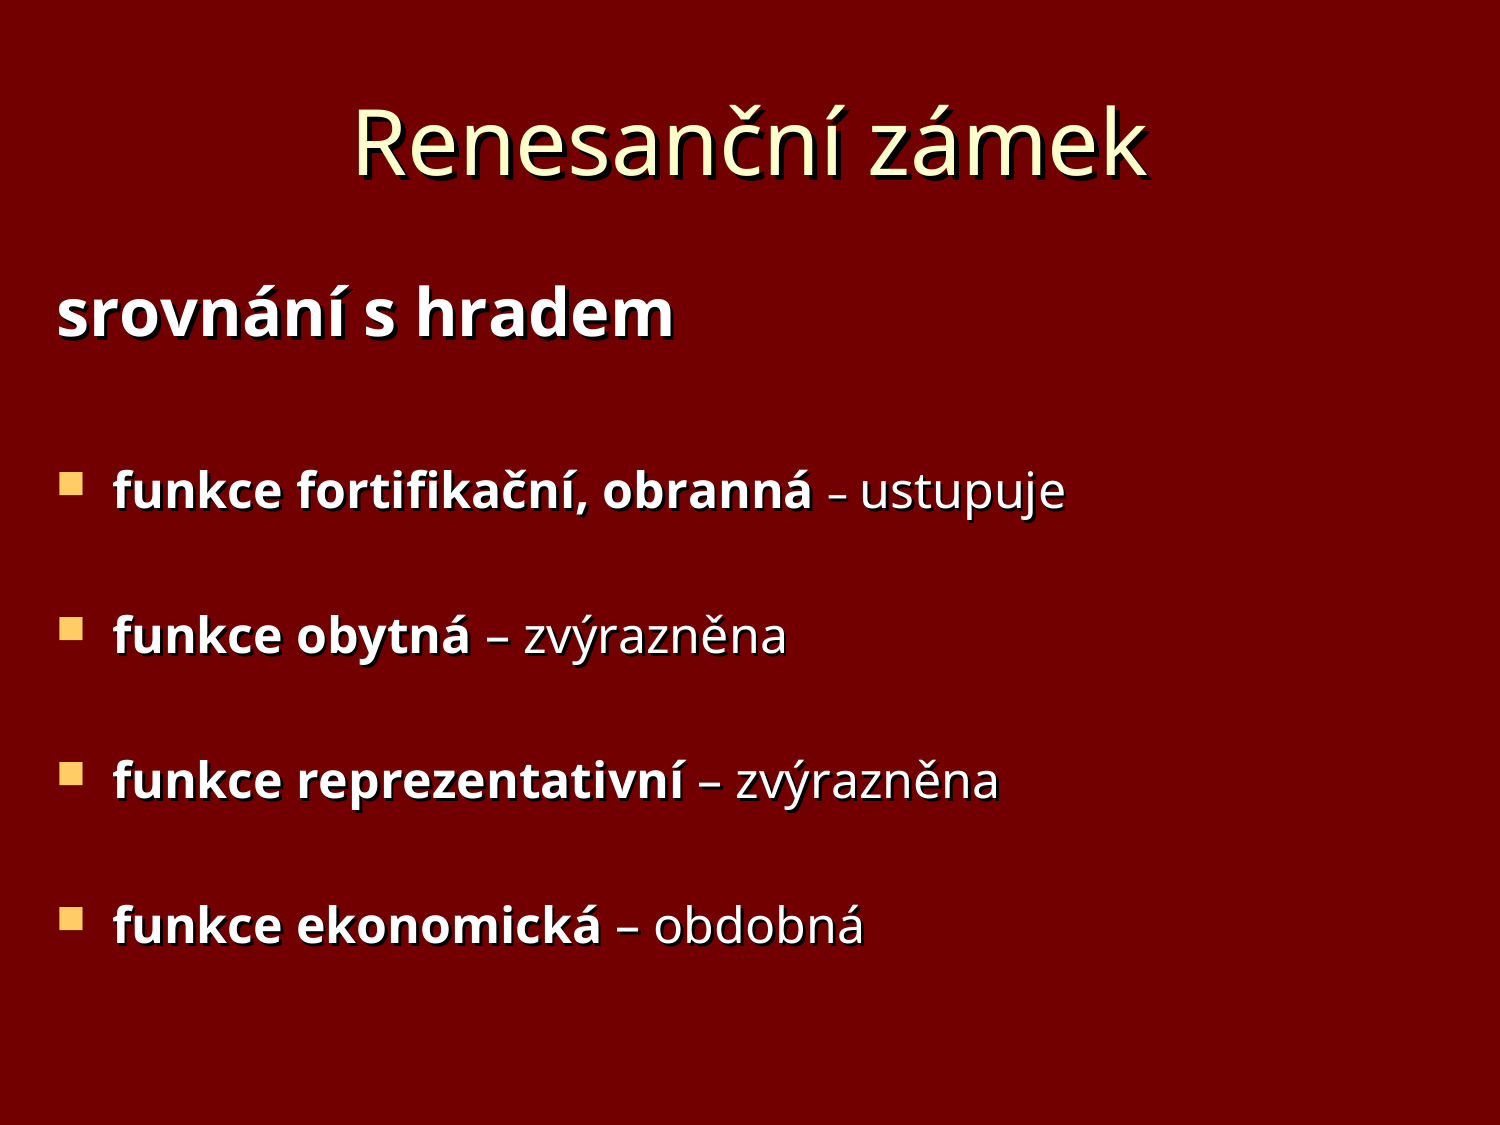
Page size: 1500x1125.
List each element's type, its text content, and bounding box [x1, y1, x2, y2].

list srovnání s hradem funkce fortifikační, obranná – ustupuje funkce obytná – zvýrazněna funkce reprezentativní – zvýrazněna funkce ekonomická – obdobná [41, 262, 1471, 1001]
title Renesanční zámek [75, 45, 1426, 233]
